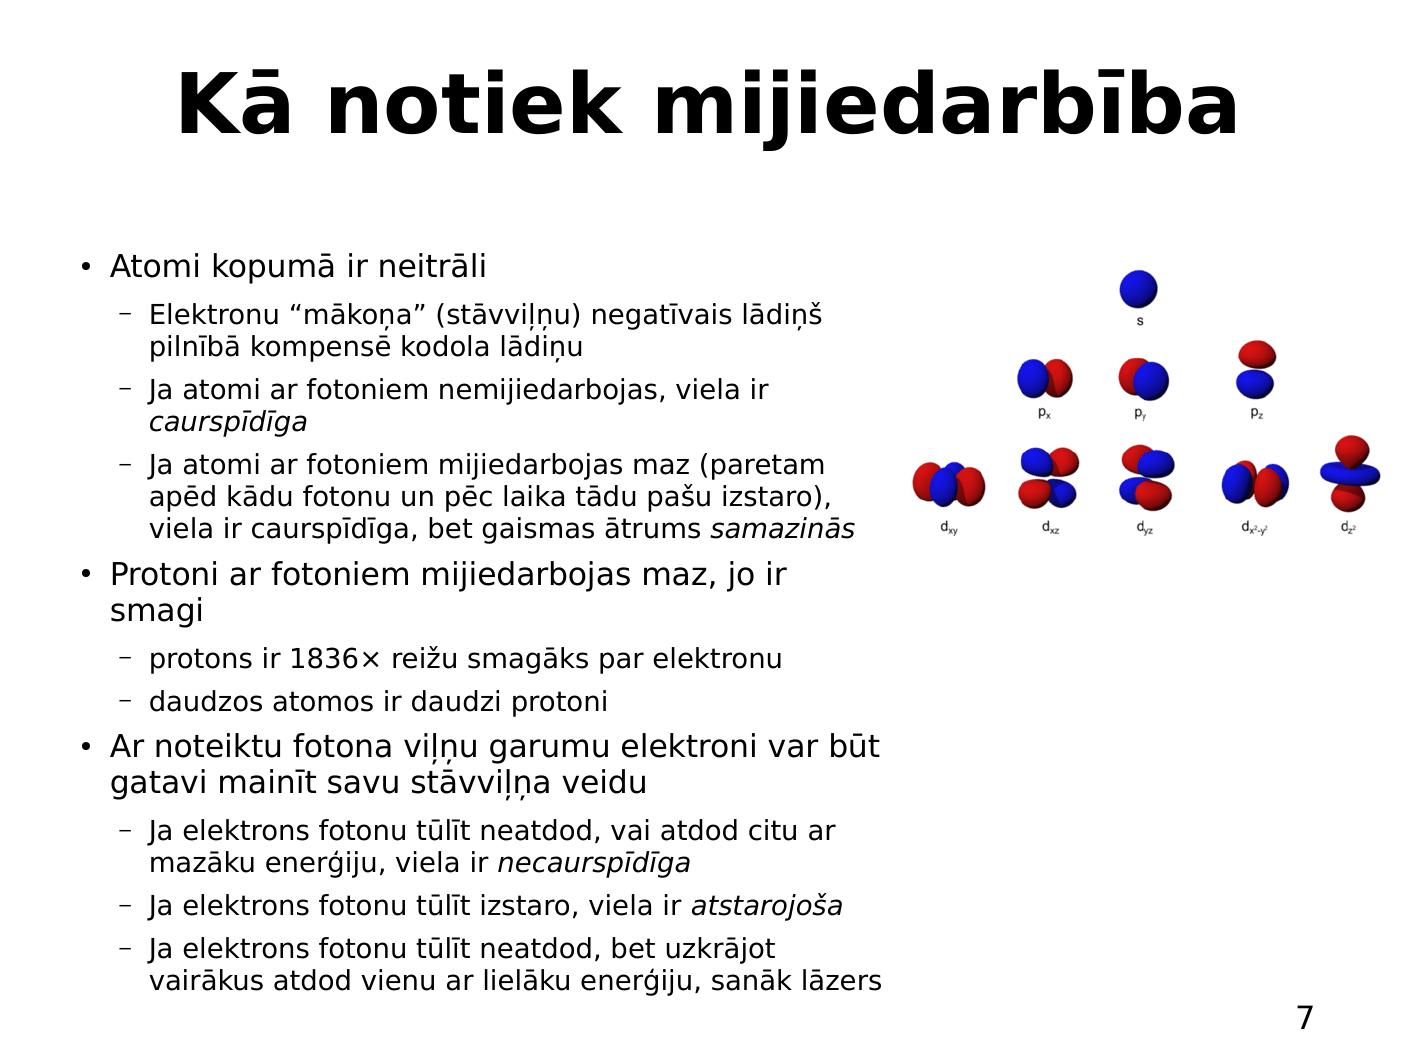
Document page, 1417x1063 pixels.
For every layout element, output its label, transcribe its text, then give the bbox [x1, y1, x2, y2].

list Atomi kopumā ir neitrāli Elektronu “mākoņa” (stāvviļņu) negatīvais lādiņš pilnībā kompensē kodola lādiņu Ja atomi ar fotoniem nemijiedarbojas, viela ir caurspīdīga Ja atomi ar fotoniem mijiedarbojas maz (paretam apēd kādu fotonu un pēc laika tādu pašu izstaro), viela ir caurspīdīga, bet gaismas ātrums samazinās Protoni ar fotoniem mijiedarbojas maz, jo ir smagi protons ir 1836× reižu smagāks par elektronu daudzos atomos ir daudzi protoni Ar noteiktu fotona viļņu garumu elektroni var būt gatavi mainīt savu stāvviļņa veidu Ja elektrons fotonu tūlīt neatdod, vai atdod citu ar mazāku enerģiju, viela ir necaurspīdīga Ja elektrons fotonu tūlīt izstaro, viela ir atstarojoša Ja elektrons fotonu tūlīt neatdod, bet uzkrājot vairākus atdod vienu ar lielāku enerģiju, sanāk lāzers [70, 248, 886, 1004]
title Kā notiek mijiedarbība [70, 42, 1346, 168]
picture [900, 265, 1388, 547]
